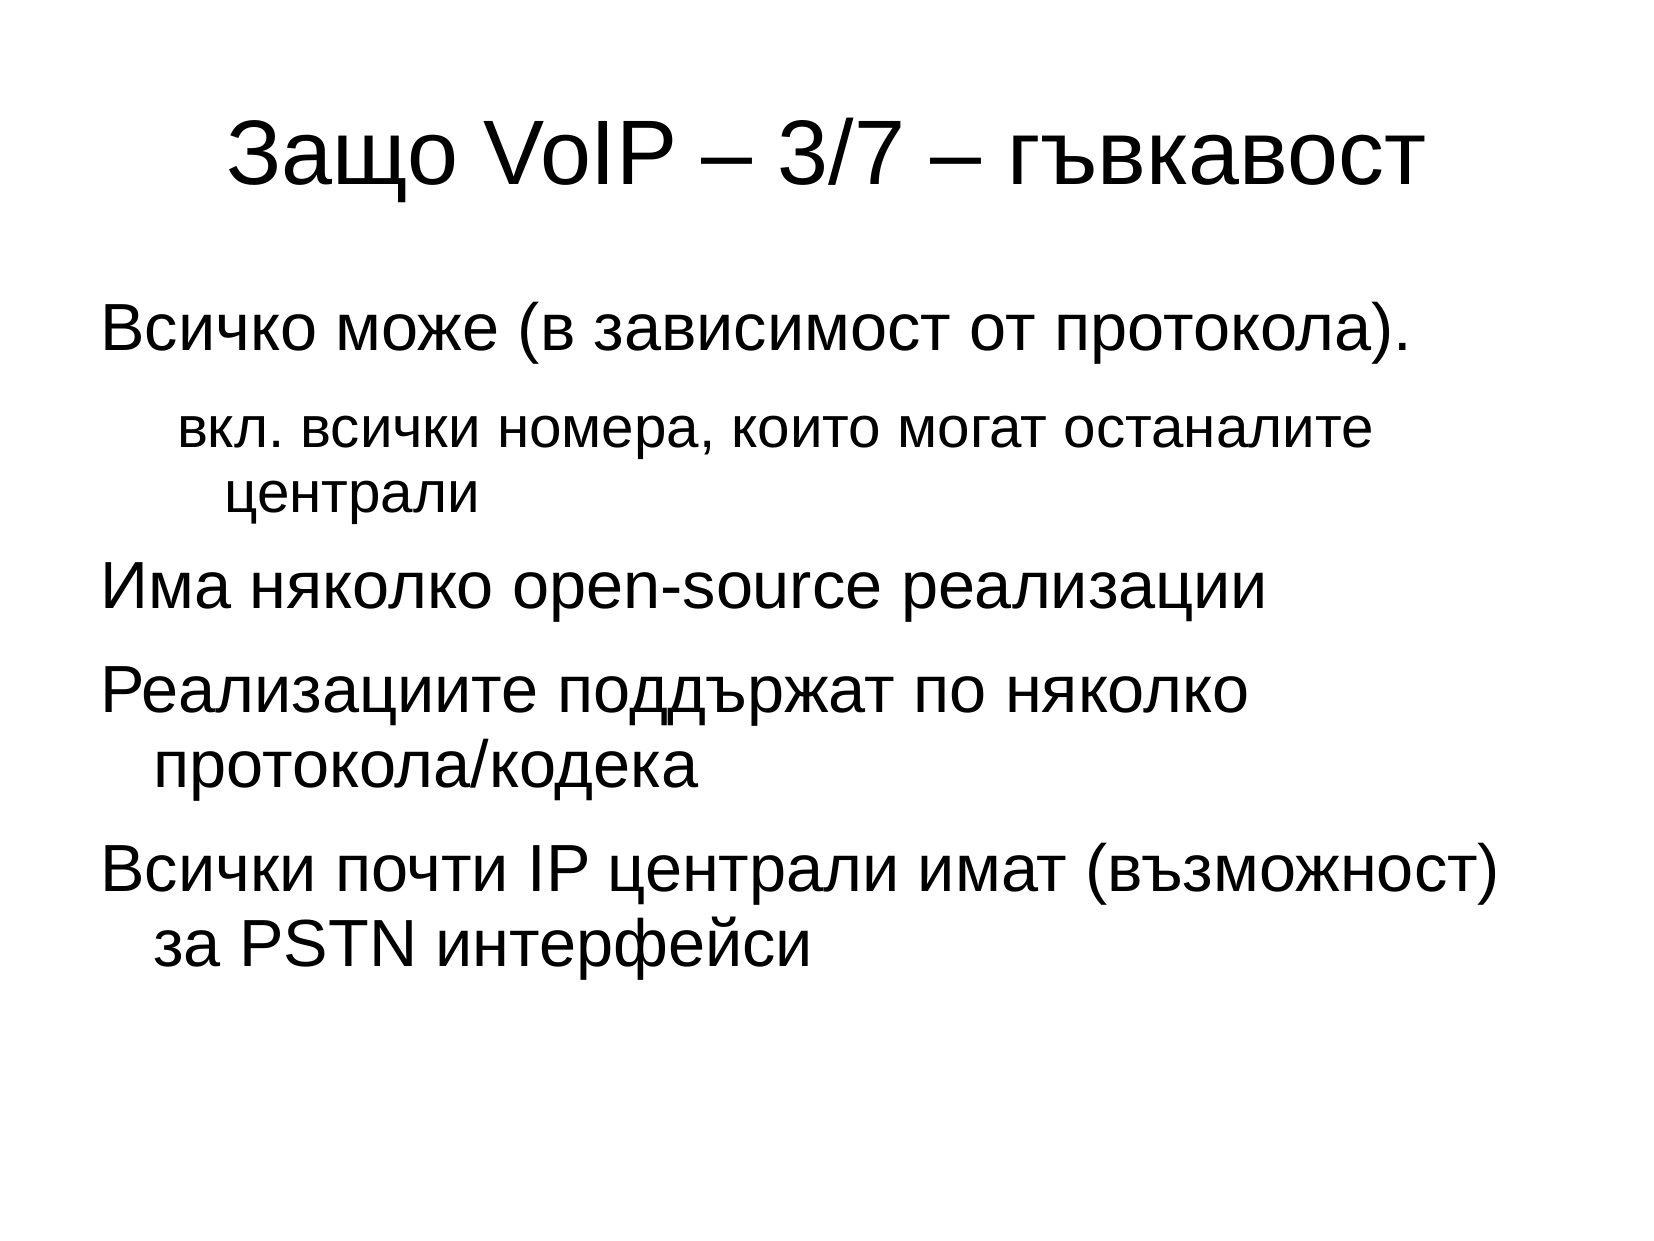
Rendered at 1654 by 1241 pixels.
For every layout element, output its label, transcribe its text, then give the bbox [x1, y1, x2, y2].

list Всичко може (в зависимост от протокола). вкл. всички номера, които могат останалите централи Има няколко open-source реализации Реализациите поддържат по няколко протокола/кодека Всички почти IP централи имат (възможност) за PSTN интерфейси [82, 290, 1571, 1172]
title Защо VoIP – 3/7 – гъвкавост [82, 56, 1571, 250]
